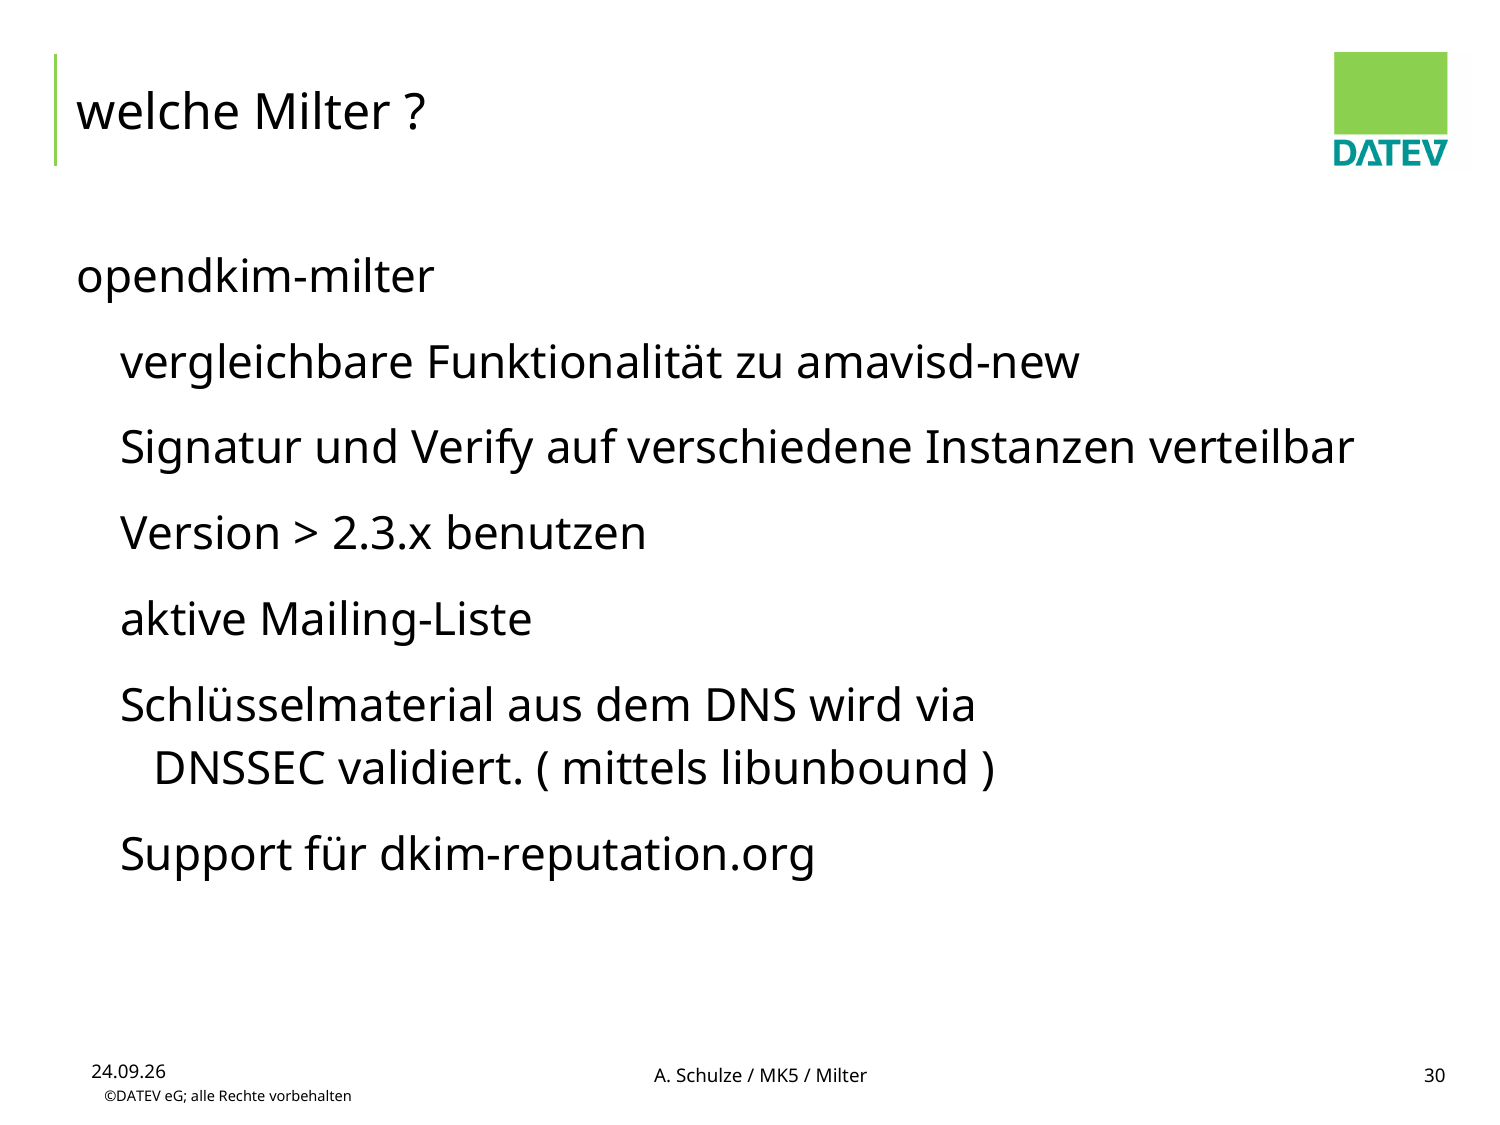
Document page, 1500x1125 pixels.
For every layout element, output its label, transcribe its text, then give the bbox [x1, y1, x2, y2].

picture [1333, 52, 1478, 173]
list opendkim-milter vergleichbare Funktionalität zu amavisd-new Signatur und Verify auf verschiedene Instanzen verteilbar Version > 2.3.x benutzen aktive Mailing-Liste Schlüsselmaterial aus dem DNS wird via DNSSEC validiert. ( mittels libunbound ) Support für dkim-reputation.org [76, 243, 1447, 1026]
title welche Milter ? [76, 46, 1235, 174]
